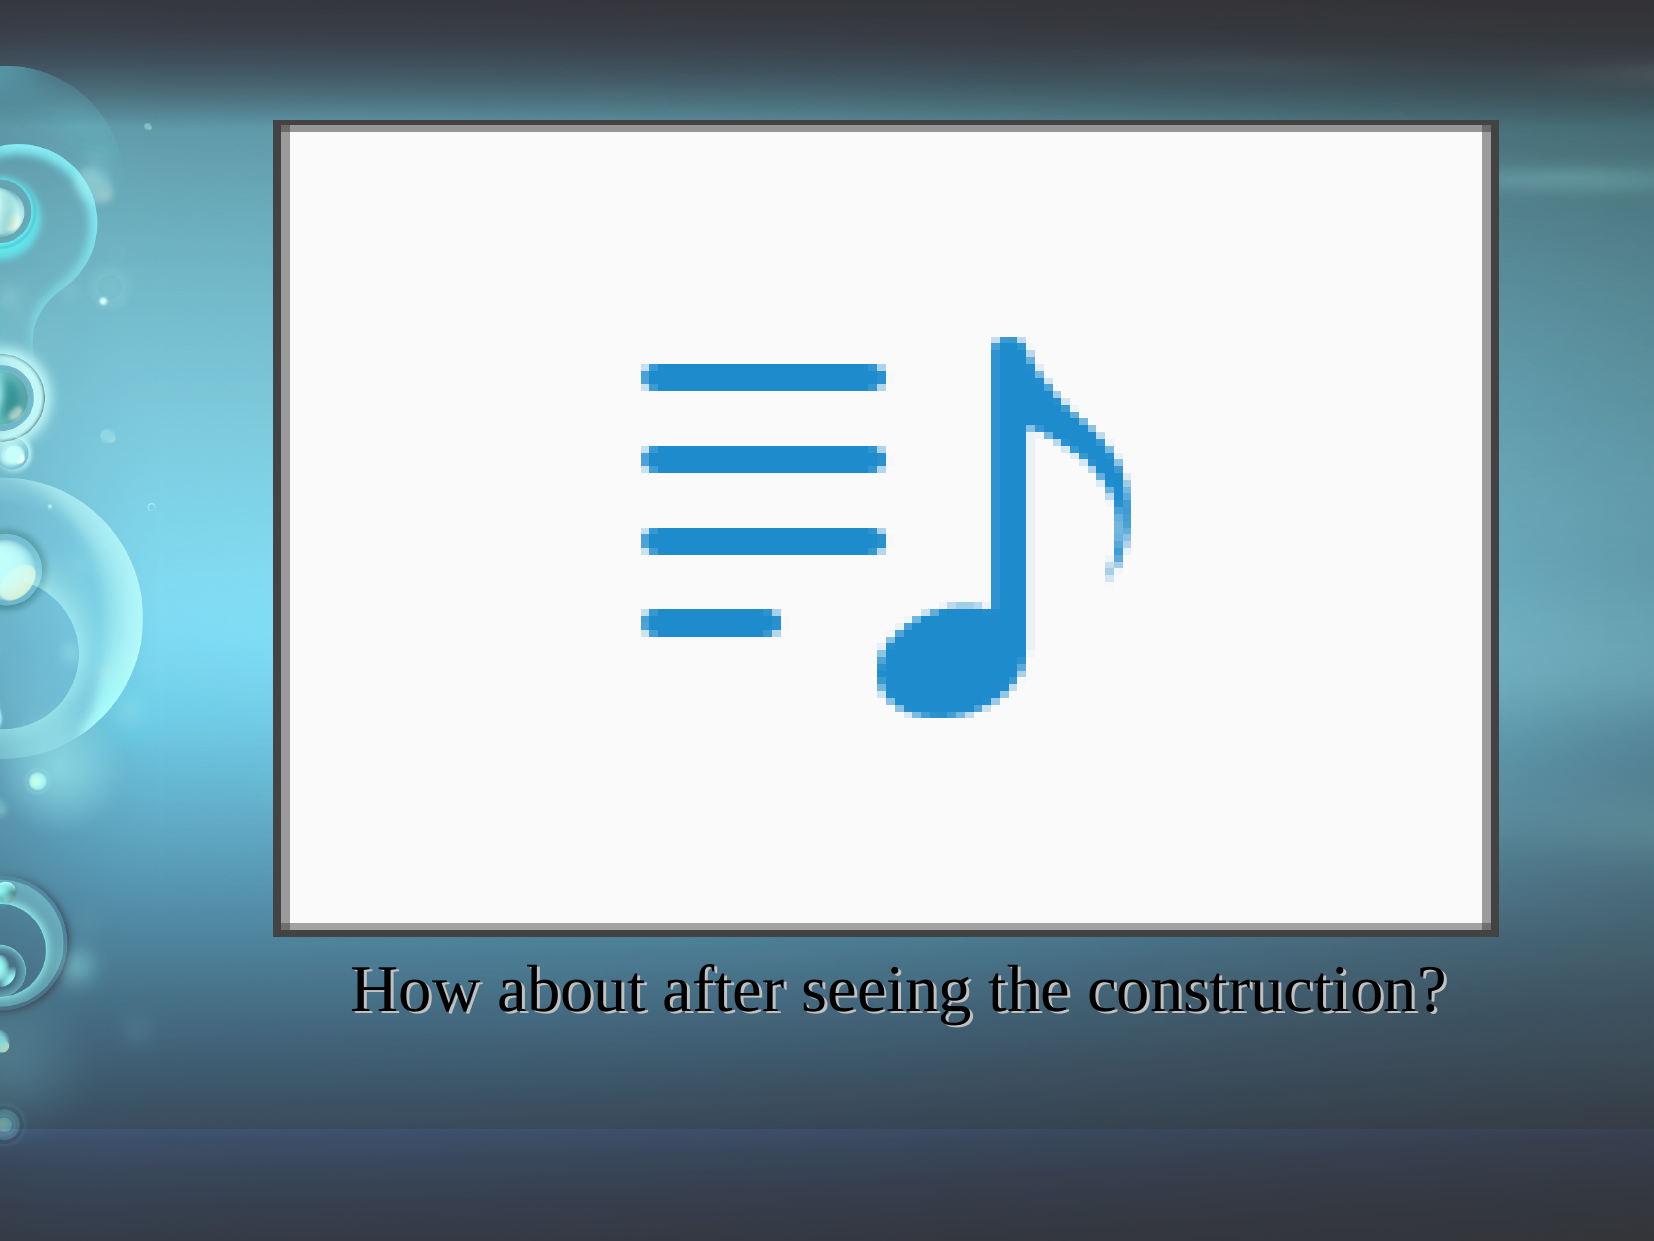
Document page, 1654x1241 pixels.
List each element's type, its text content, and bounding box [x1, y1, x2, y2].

text_box How about after seeing the construction? [300, 944, 1501, 1034]
text_box [272, 119, 1501, 938]
